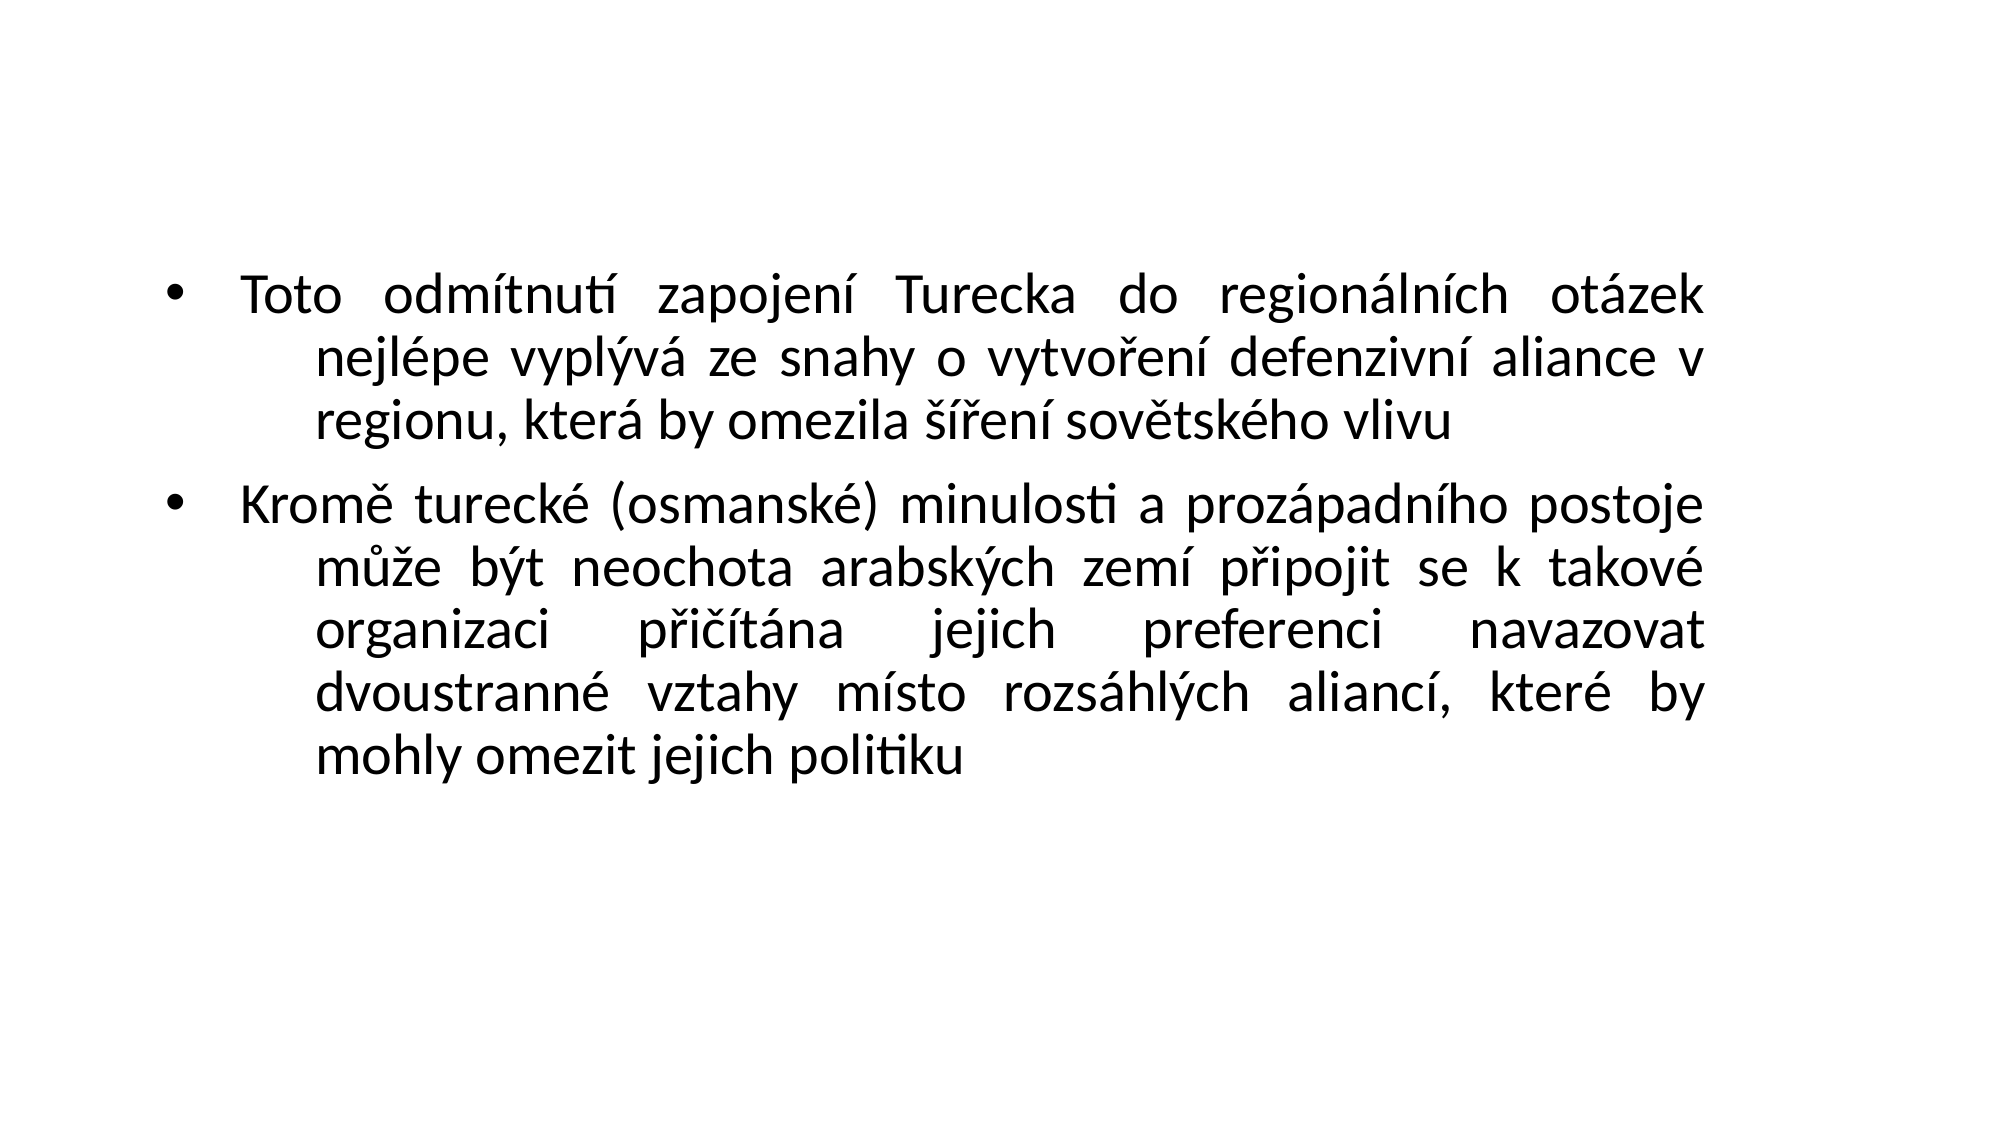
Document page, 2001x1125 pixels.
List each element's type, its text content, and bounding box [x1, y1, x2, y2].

list Toto odmítnutí zapojení Turecka do regionálních otázek nejlépe vyplývá ze snahy o vytvoření defenzivní aliance v regionu, která by omezila šíření sovětského vlivu Kromě turecké (osmanské) minulosti a prozápadního postoje může být neochota arabských zemí připojit se k takové organizaci přičítána jejich preferenci navazovat dvoustranné vztahy místo rozsáhlých aliancí, které by mohly omezit jejich politiku [150, 256, 1721, 1106]
